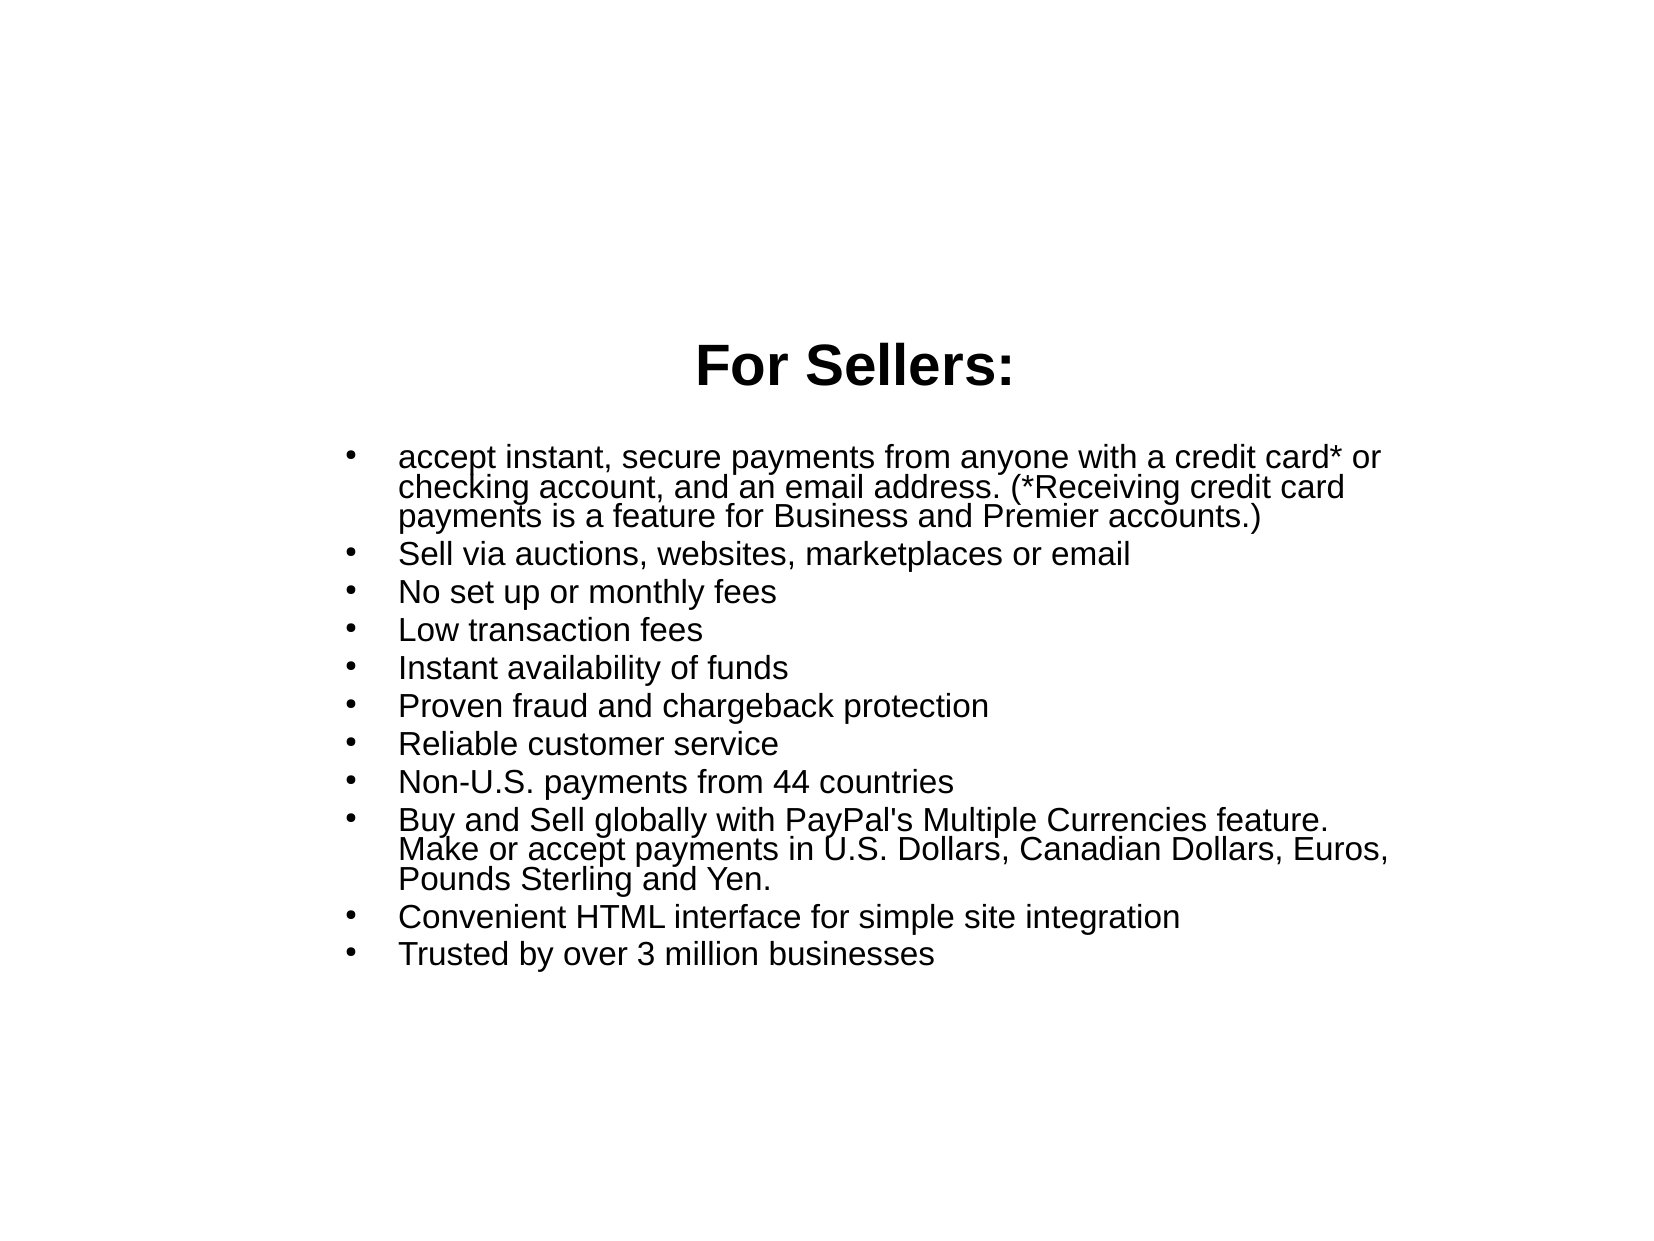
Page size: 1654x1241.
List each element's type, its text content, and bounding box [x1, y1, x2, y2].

title For Sellers: [312, 275, 1426, 433]
list accept instant, secure payments from anyone with a credit card* or checking account, and an email address. (*Receiving credit card payments is a feature for Business and Premier accounts.) Sell via auctions, websites, marketplaces or email No set up or monthly fees Low transaction fees Instant availability of funds Proven fraud and chargeback protection Reliable customer service Non-U.S. payments from 44 countries Buy and Sell globally with PayPal's Multiple Currencies feature. Make or accept payments in U.S. Dollars, Canadian Dollars, Euros, Pounds Sterling and Yen. Convenient HTML interface for simple site integration Trusted by over 3 million businesses [312, 437, 1426, 1051]
